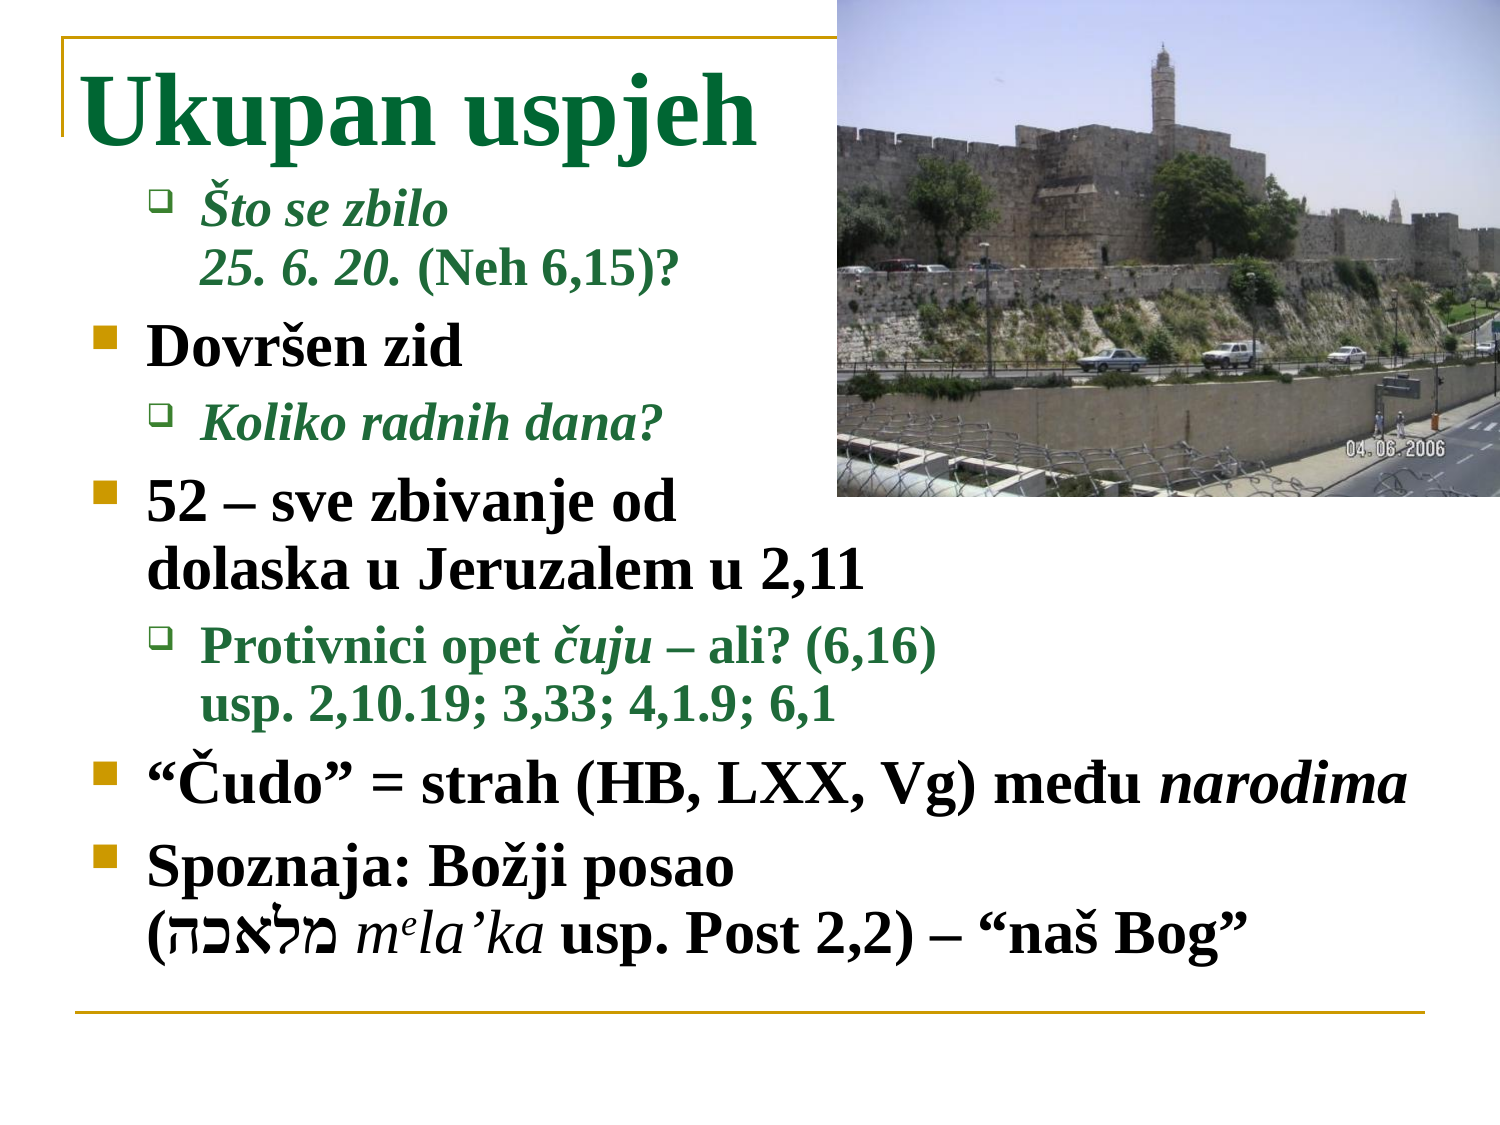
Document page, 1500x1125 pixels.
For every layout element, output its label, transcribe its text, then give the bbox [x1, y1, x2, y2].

picture [837, 0, 1500, 497]
list Što se zbilo 25. 6. 20. (Neh 6,15)? Dovršen zid Koliko radnih dana? 52 – sve zbivanje od dolaska u Jeruzalem u 2,11 Protivnici opet čuju – ali? (6,16) usp. 2,10.19; 3,33; 4,1.9; 6,1 “Čudo” = strah (HB, LXX, Vg) među narodima Spoznaja: Božji posao (מלאכה mela’ka usp. Post 2,2) – “naš Bog” [75, 172, 1426, 1006]
title Ukupan uspjeh [63, 33, 837, 221]
